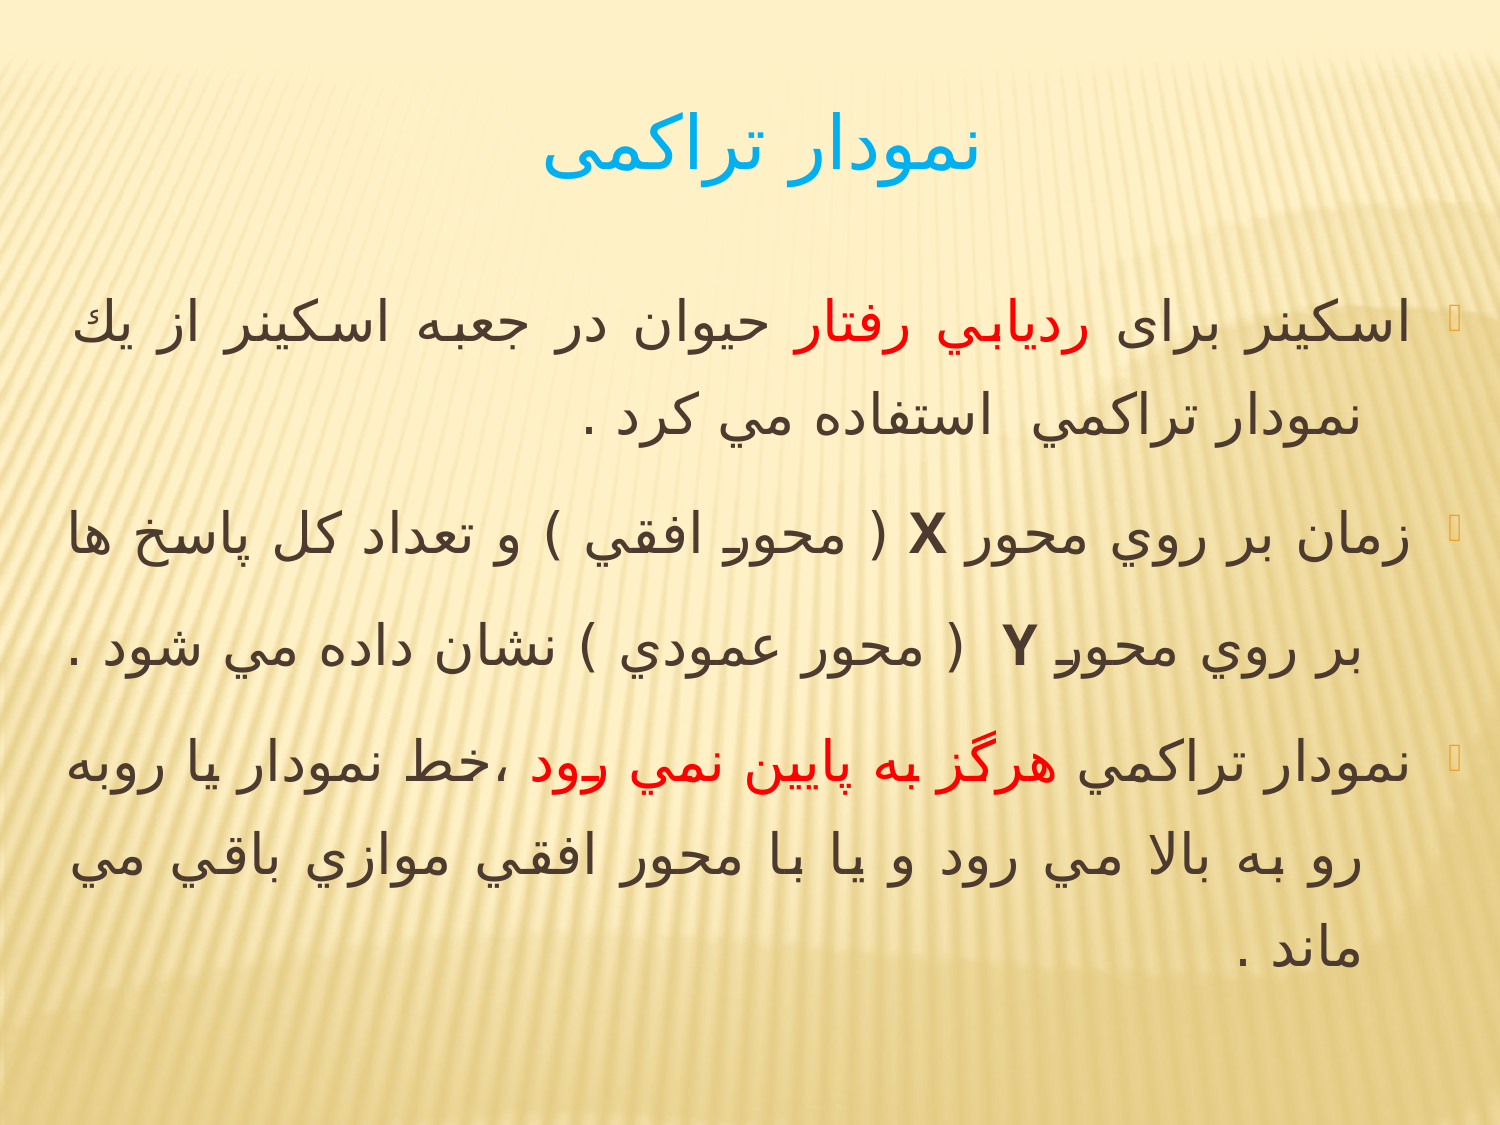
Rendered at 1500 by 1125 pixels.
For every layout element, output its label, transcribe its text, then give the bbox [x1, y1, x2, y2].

list اسكينر برای رديابي رفتار حيوان در جعبه اسكينر از يك نمودار تراكمي استفاده مي كرد . زمان بر روي محور X ( محور افقي ) و تعداد كل پاسخ ها بر روي محور Y ( محور عمودي ) نشان داده مي شود . نمودار تراكمي هرگز به پايين نمي رود ،خط نمودار يا روبه رو به بالا مي رود و يا با محور افقي موازي باقي مي ماند . [50, 254, 1476, 998]
title نمودار تراکمی [50, 75, 1476, 213]
